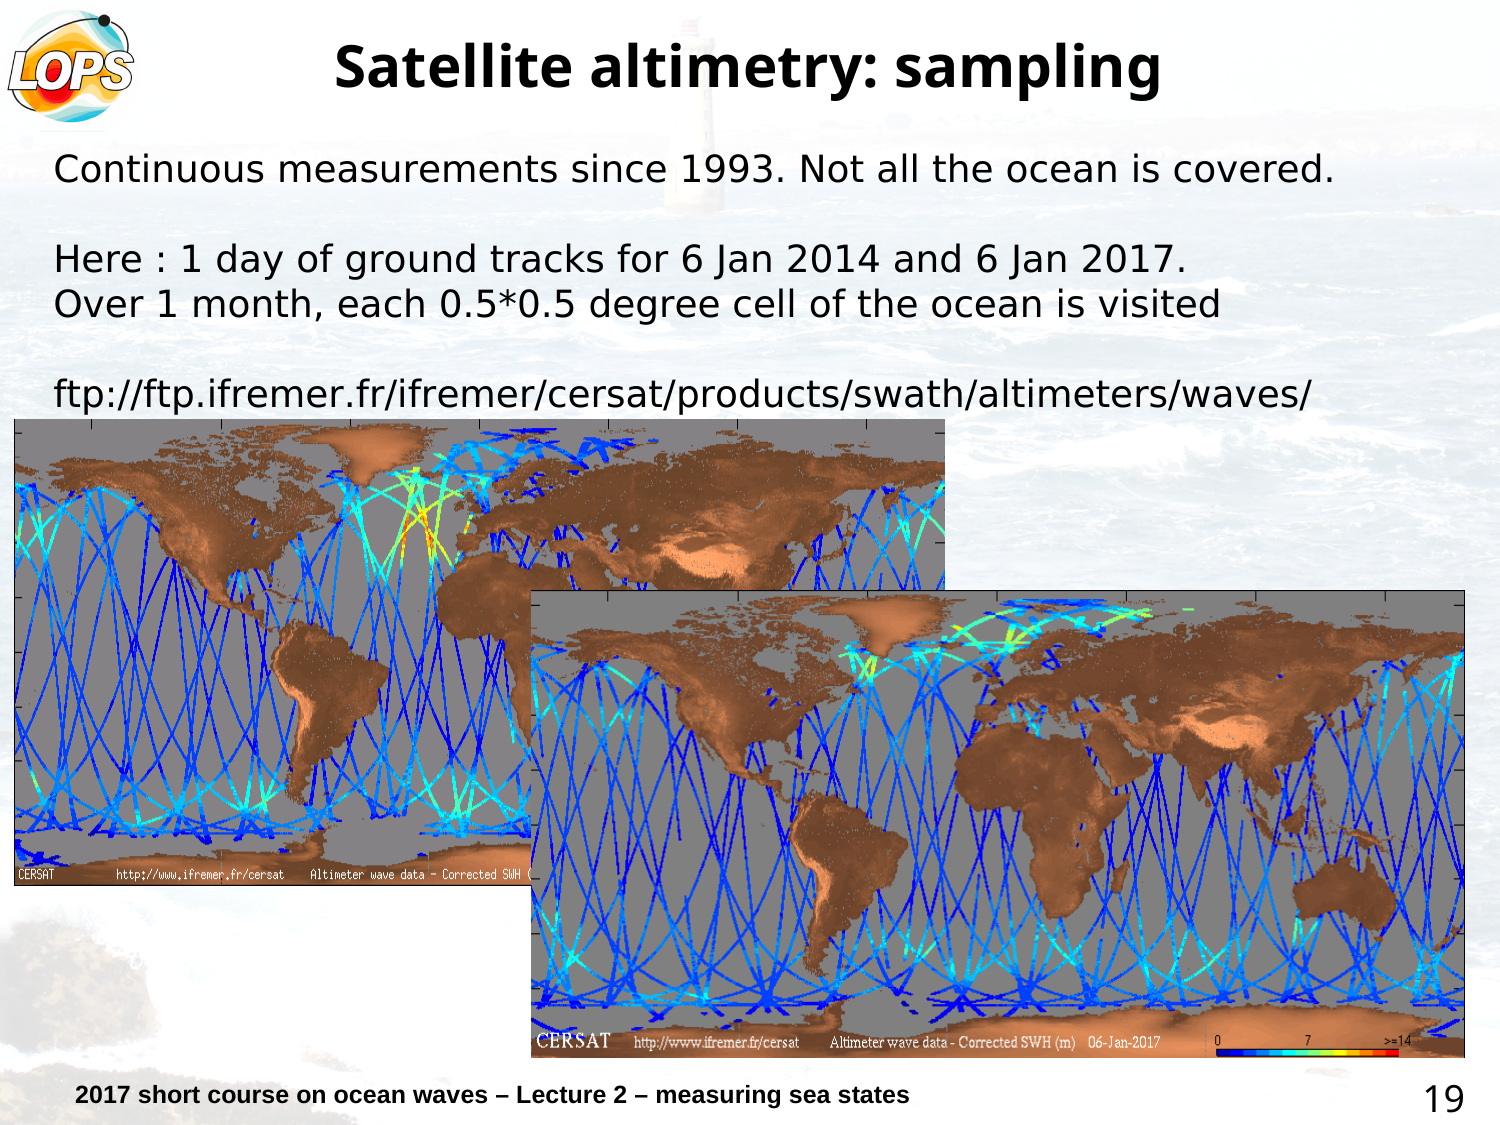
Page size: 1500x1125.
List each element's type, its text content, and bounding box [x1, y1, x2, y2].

picture [0, 0, 1500, 1125]
text_box Satellite altimetry: sampling [37, 22, 1461, 108]
text_box Continuous measurements since 1993. Not all the ocean is covered. Here : 1 day of ground tracks for 6 Jan 2014 and 6 Jan 2017. Over 1 month, each 0.5*0.5 degree cell of the ocean is visited ftp://ftp.ifremer.fr/ifremer/cersat/products/swath/altimeters/waves/ [38, 136, 1473, 543]
